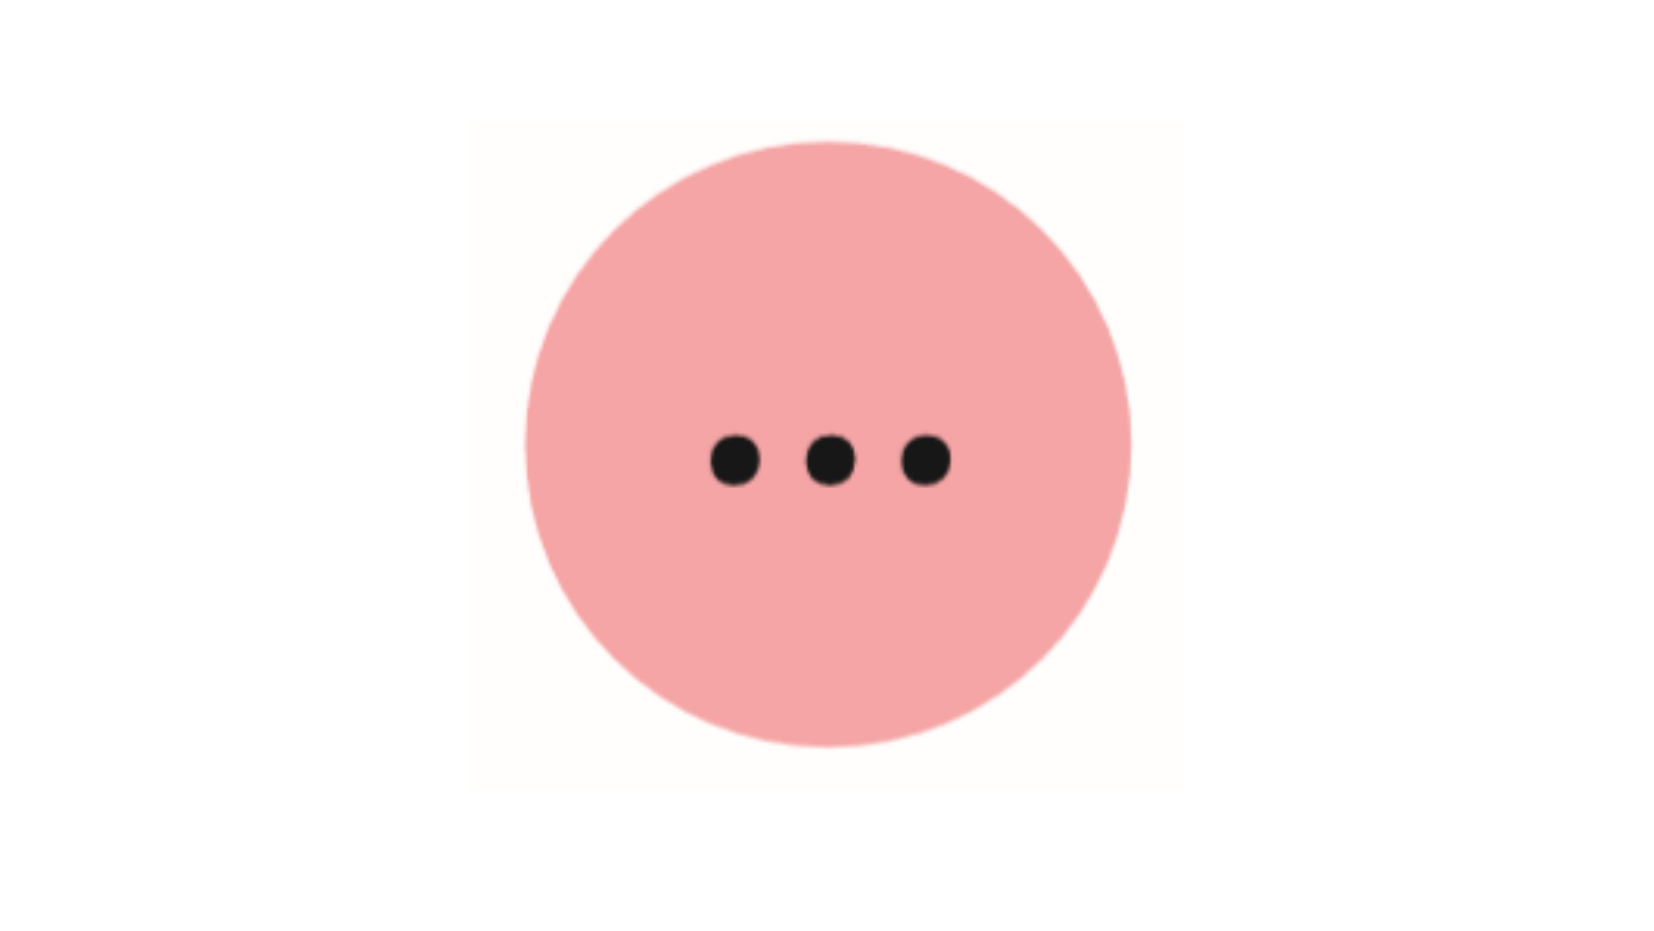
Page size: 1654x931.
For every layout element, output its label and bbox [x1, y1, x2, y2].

picture [469, 118, 1185, 799]
